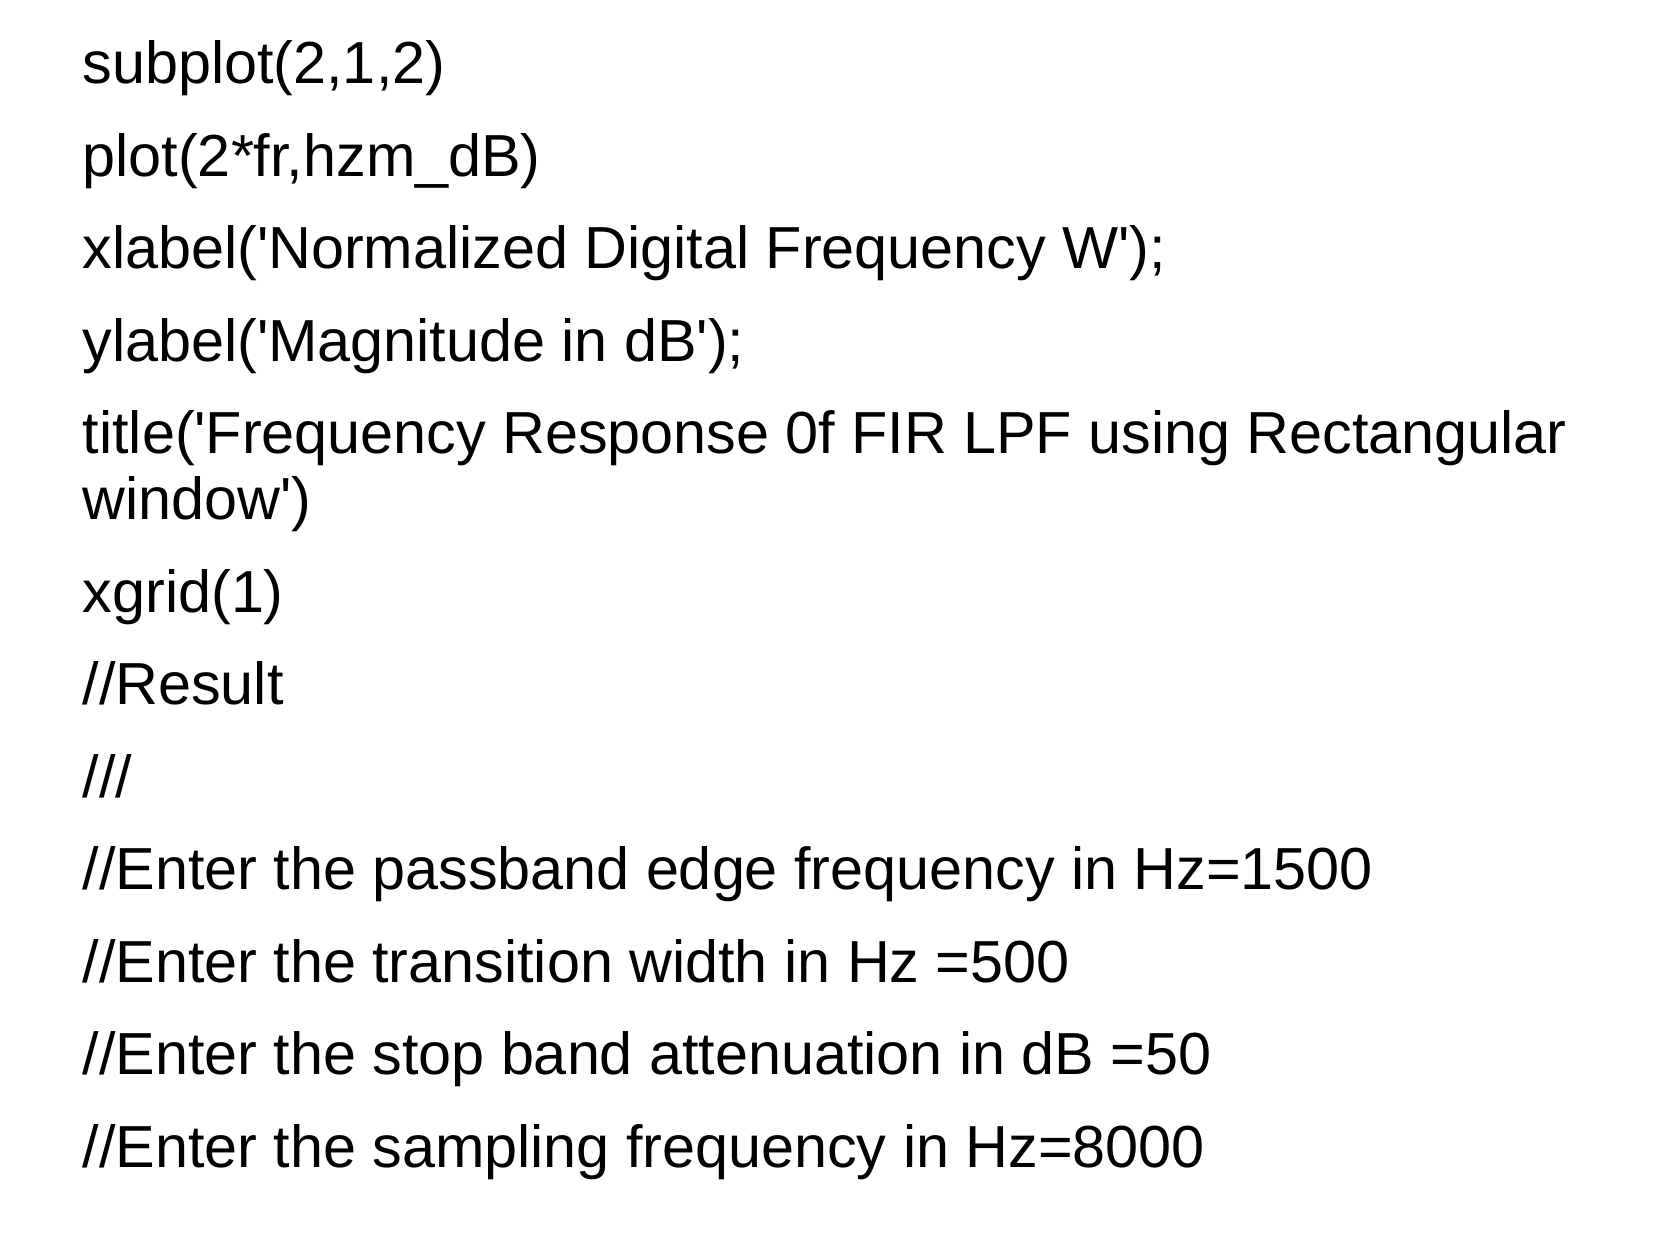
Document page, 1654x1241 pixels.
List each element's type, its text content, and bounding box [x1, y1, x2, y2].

list subplot(2,1,2) plot(2*fr,hzm_dB) xlabel('Normalized Digital Frequency W'); ylabel('Magnitude in dB'); title('Frequency Response 0f FIR LPF using Rectangular window') xgrid(1) //Result /// //Enter the passband edge frequency in Hz=1500 //Enter the transition width in Hz =500 //Enter the stop band attenuation in dB =50 //Enter the sampling frequency in Hz=8000 [82, 30, 1571, 1186]
